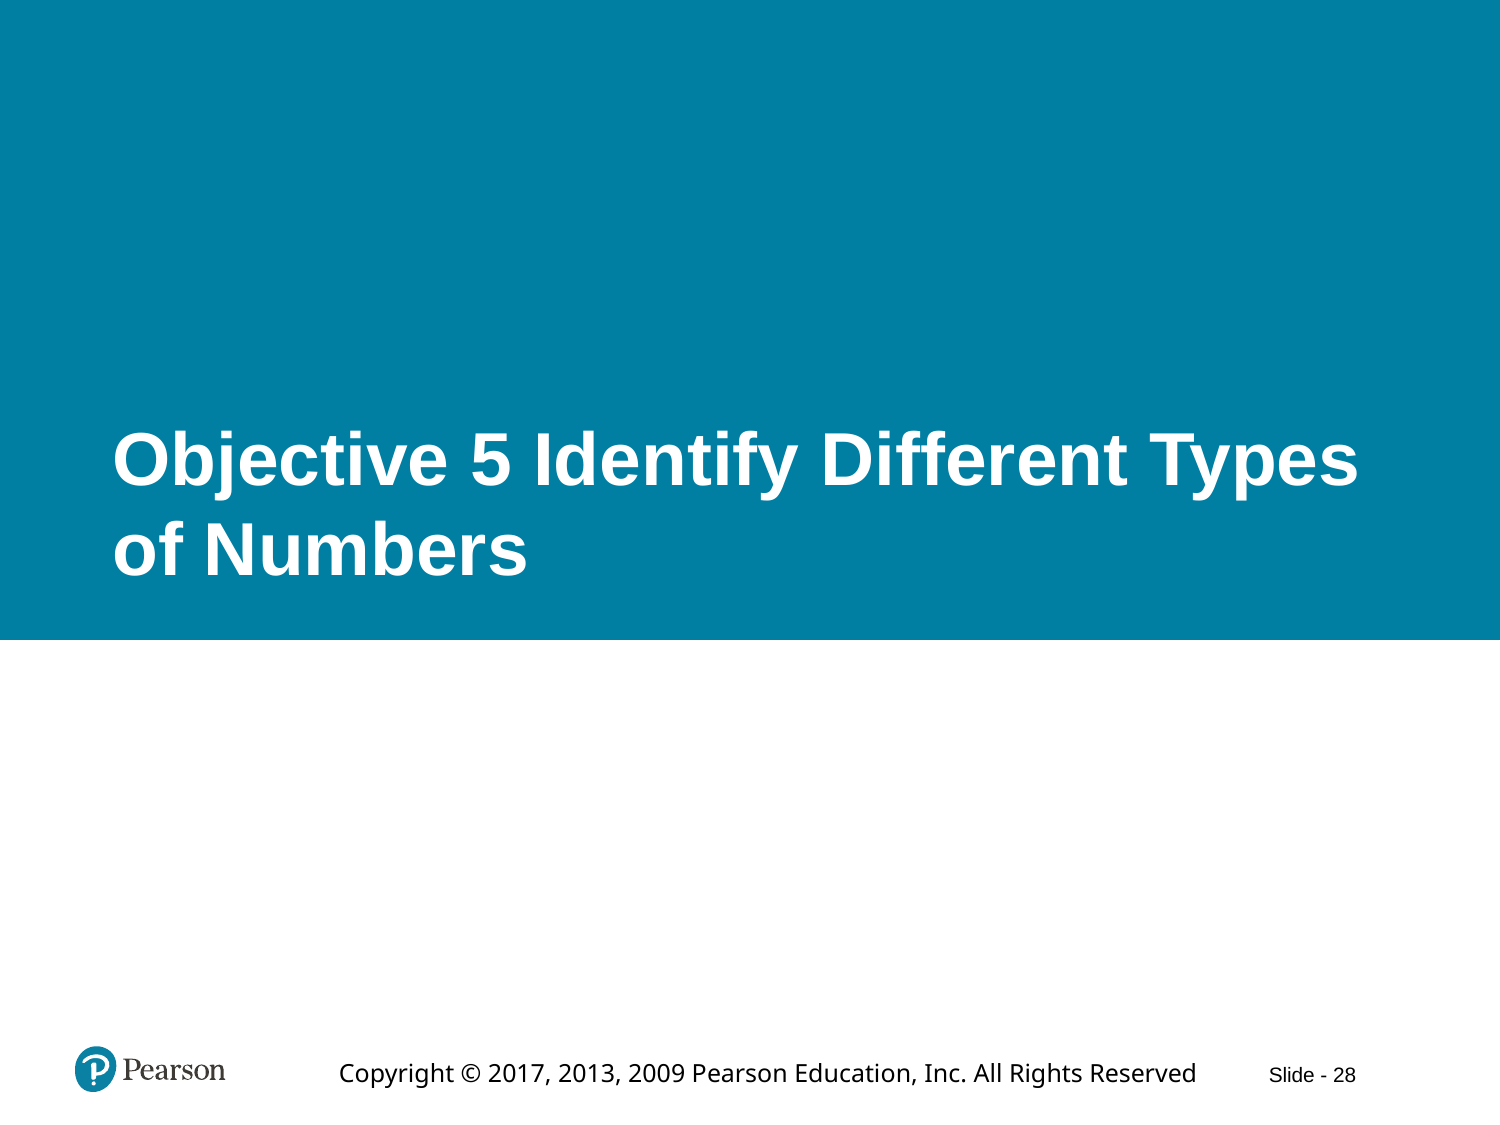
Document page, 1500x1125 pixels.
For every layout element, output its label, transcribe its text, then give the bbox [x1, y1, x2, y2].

title Objective 5 Identify Different Types of Numbers [112, 125, 1388, 591]
